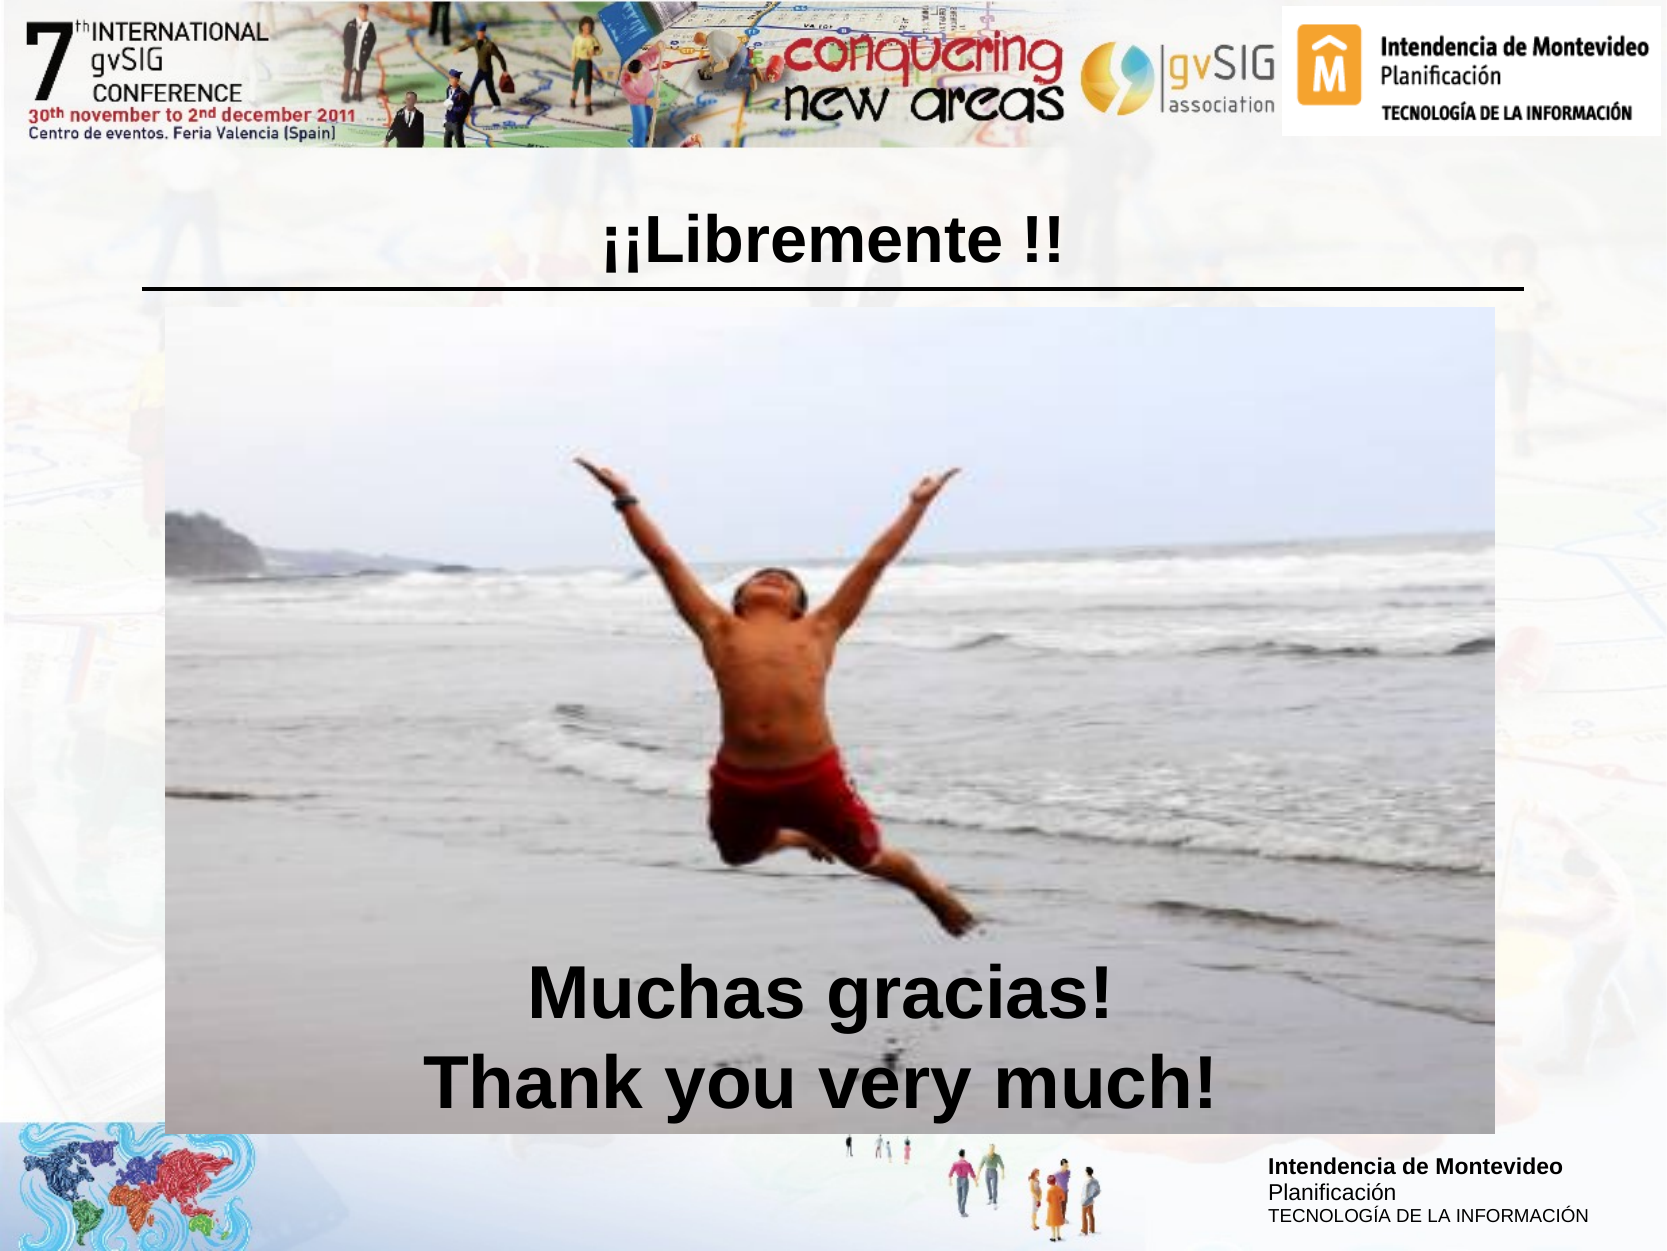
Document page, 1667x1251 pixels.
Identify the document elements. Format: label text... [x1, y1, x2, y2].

picture [0, 0, 1667, 1251]
title Muchas gracias! Thank you very much! [76, 935, 1566, 1132]
title ¡¡Libremente !! [124, 188, 1542, 284]
